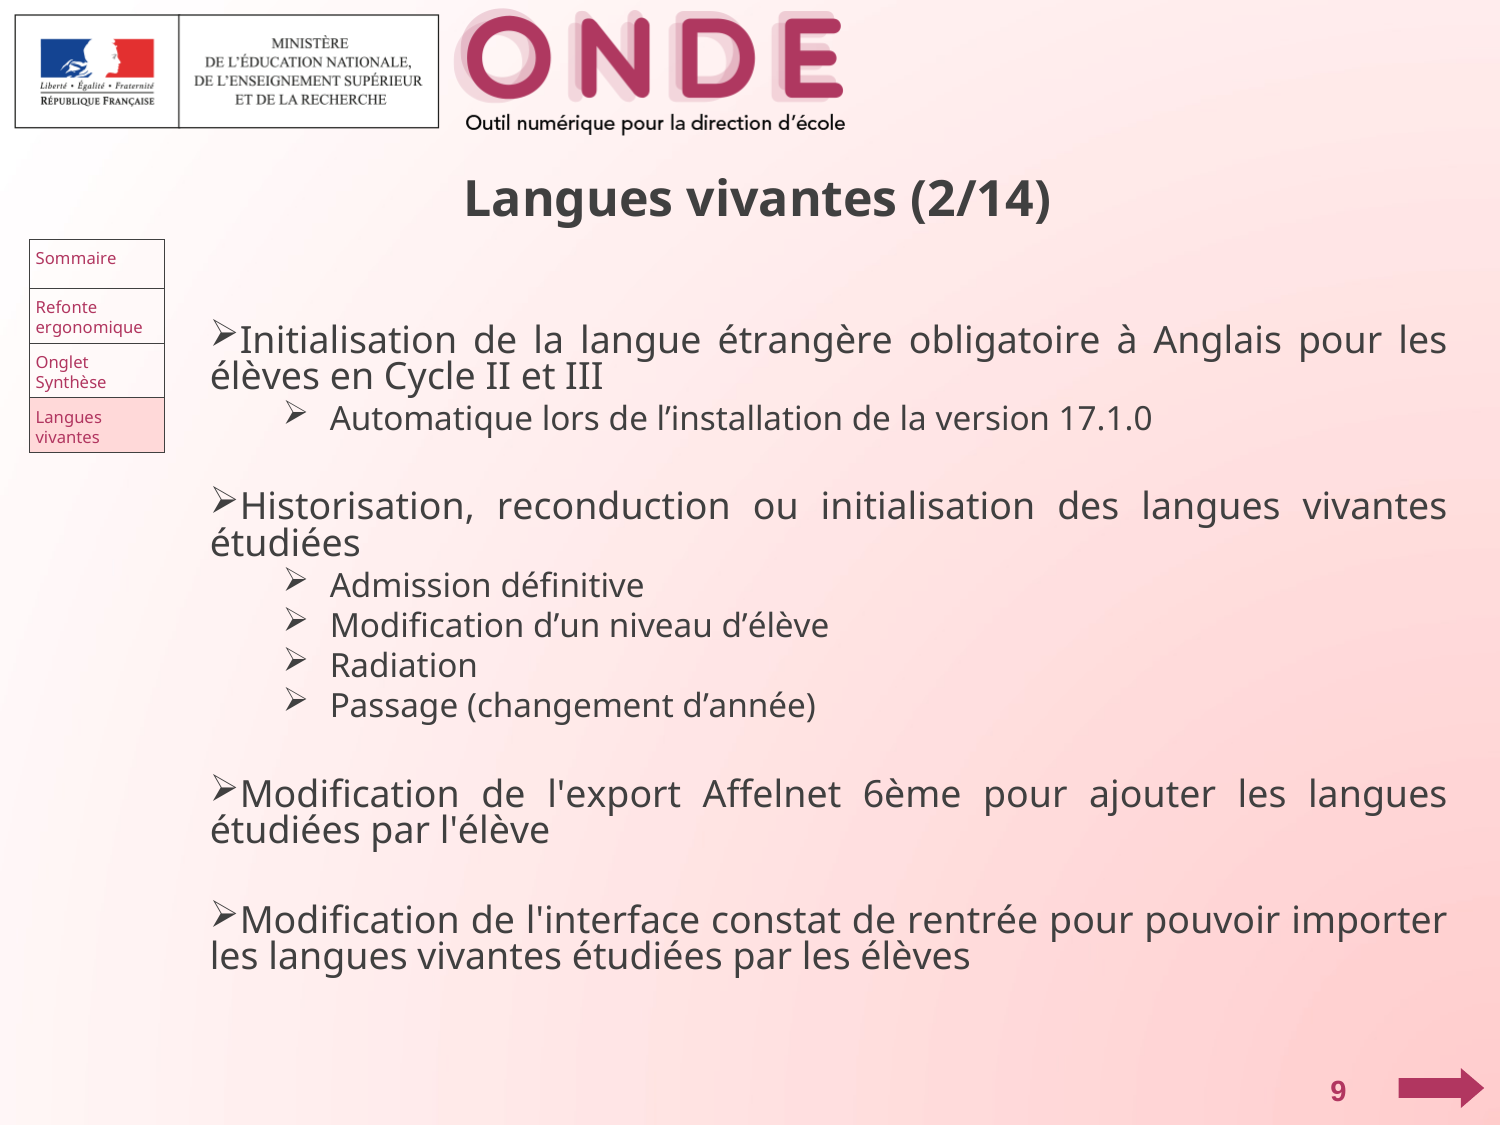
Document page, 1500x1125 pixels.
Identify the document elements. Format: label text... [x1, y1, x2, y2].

text_box <numéro> [1257, 1064, 1420, 1117]
text_box Langues vivantes (2/14) [82, 154, 1433, 238]
table_cell Onglet Synthèse [30, 344, 164, 397]
text_box Initialisation de la langue étrangère obligatoire à Anglais pour les élèves en Cycle II et III Automatique lors de l’installation de la version 17.1.0 Historisation, reconduction ou initialisation des langues vivantes étudiées Admission définitive Modification d’un niveau d’élève Radiation Passage (changement d’année) Modification de l'export Affelnet 6ème pour ajouter les langues étudiées par l'élève Modification de l'interface constat de rentrée pour pouvoir importer les langues vivantes étudiées par les élèves [195, 262, 1464, 1036]
picture [0, 0, 1500, 1125]
table_cell Refonte ergonomique [30, 289, 164, 343]
table_cell Langues vivantes [30, 398, 164, 452]
text_box [1399, 1070, 1483, 1106]
table_header Sommaire [30, 240, 164, 288]
